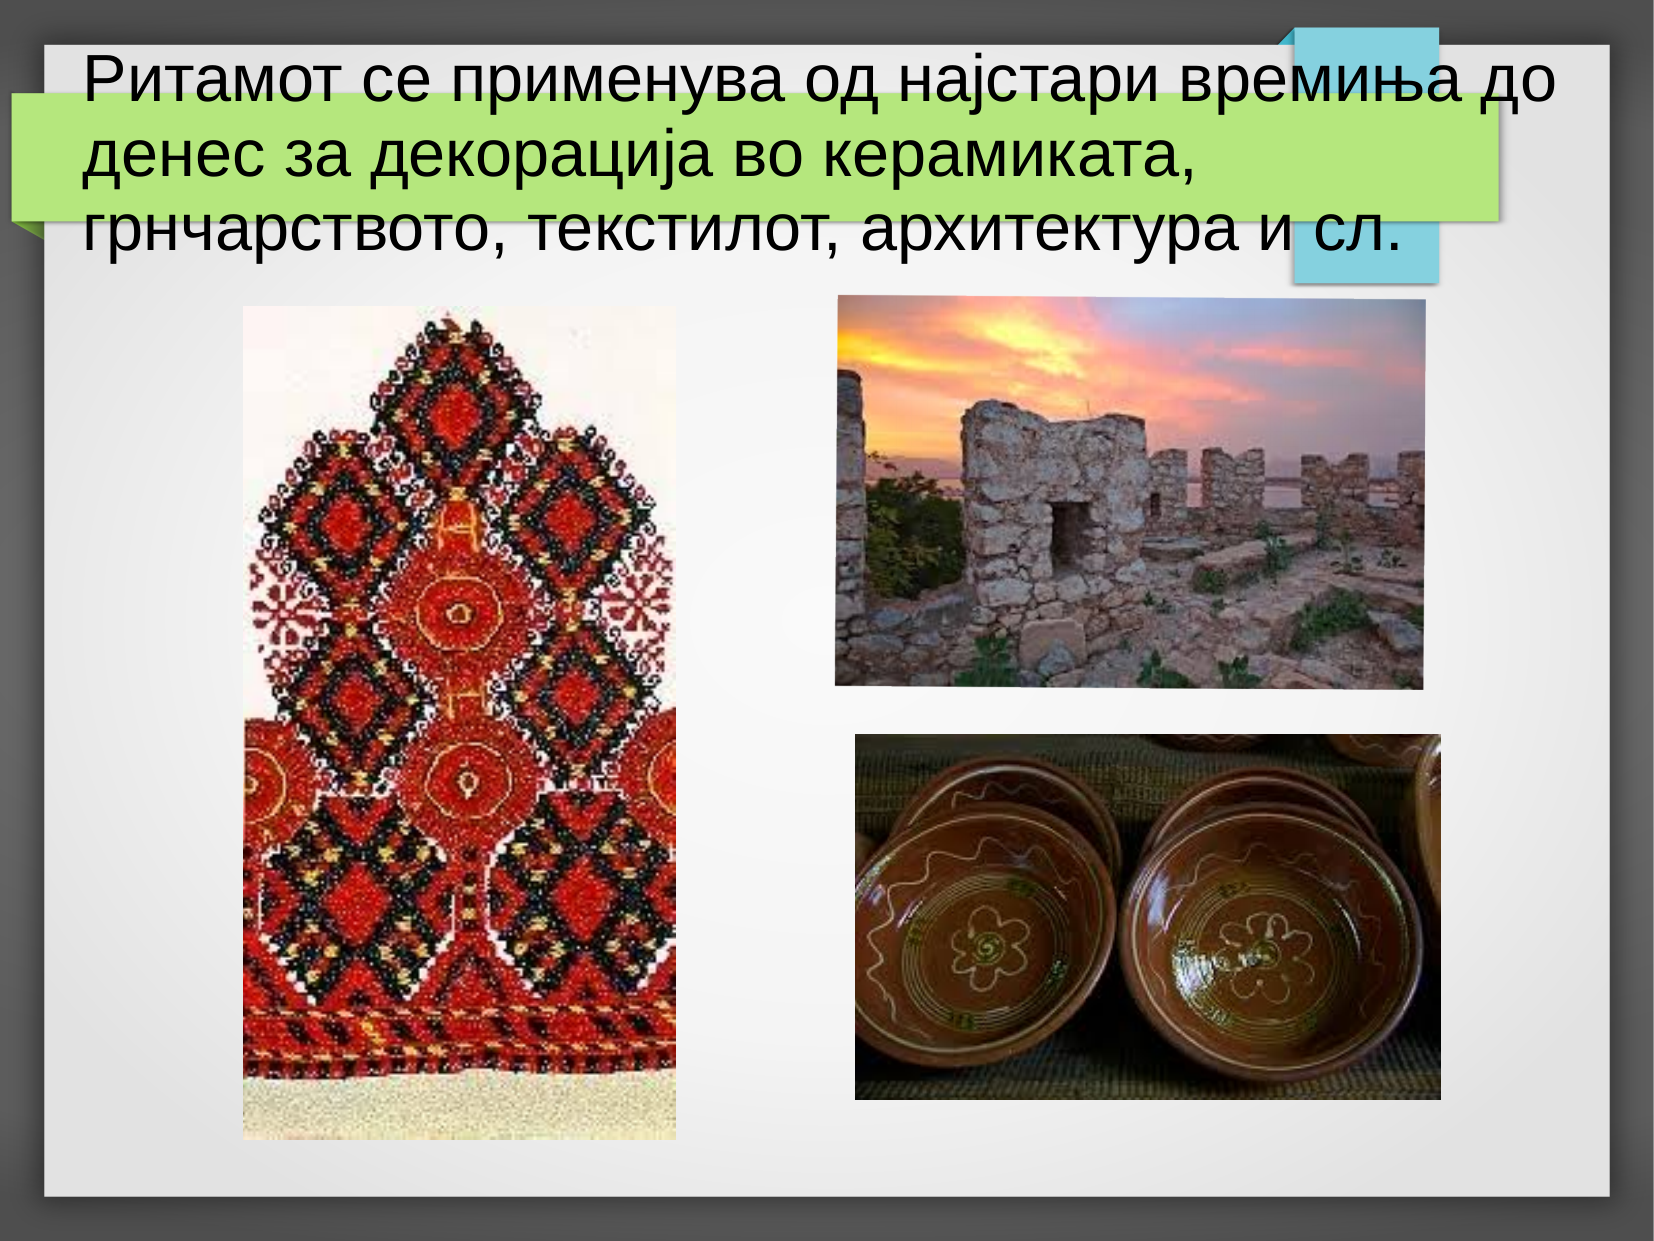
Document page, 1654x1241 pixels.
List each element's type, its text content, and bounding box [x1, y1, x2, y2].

title Ритамот се применува од најстари времиња до денес за декорација во керамиката, грнчарството, текстилот, архитектура и сл. [82, 40, 1571, 266]
picture [0, 0, 1654, 1241]
